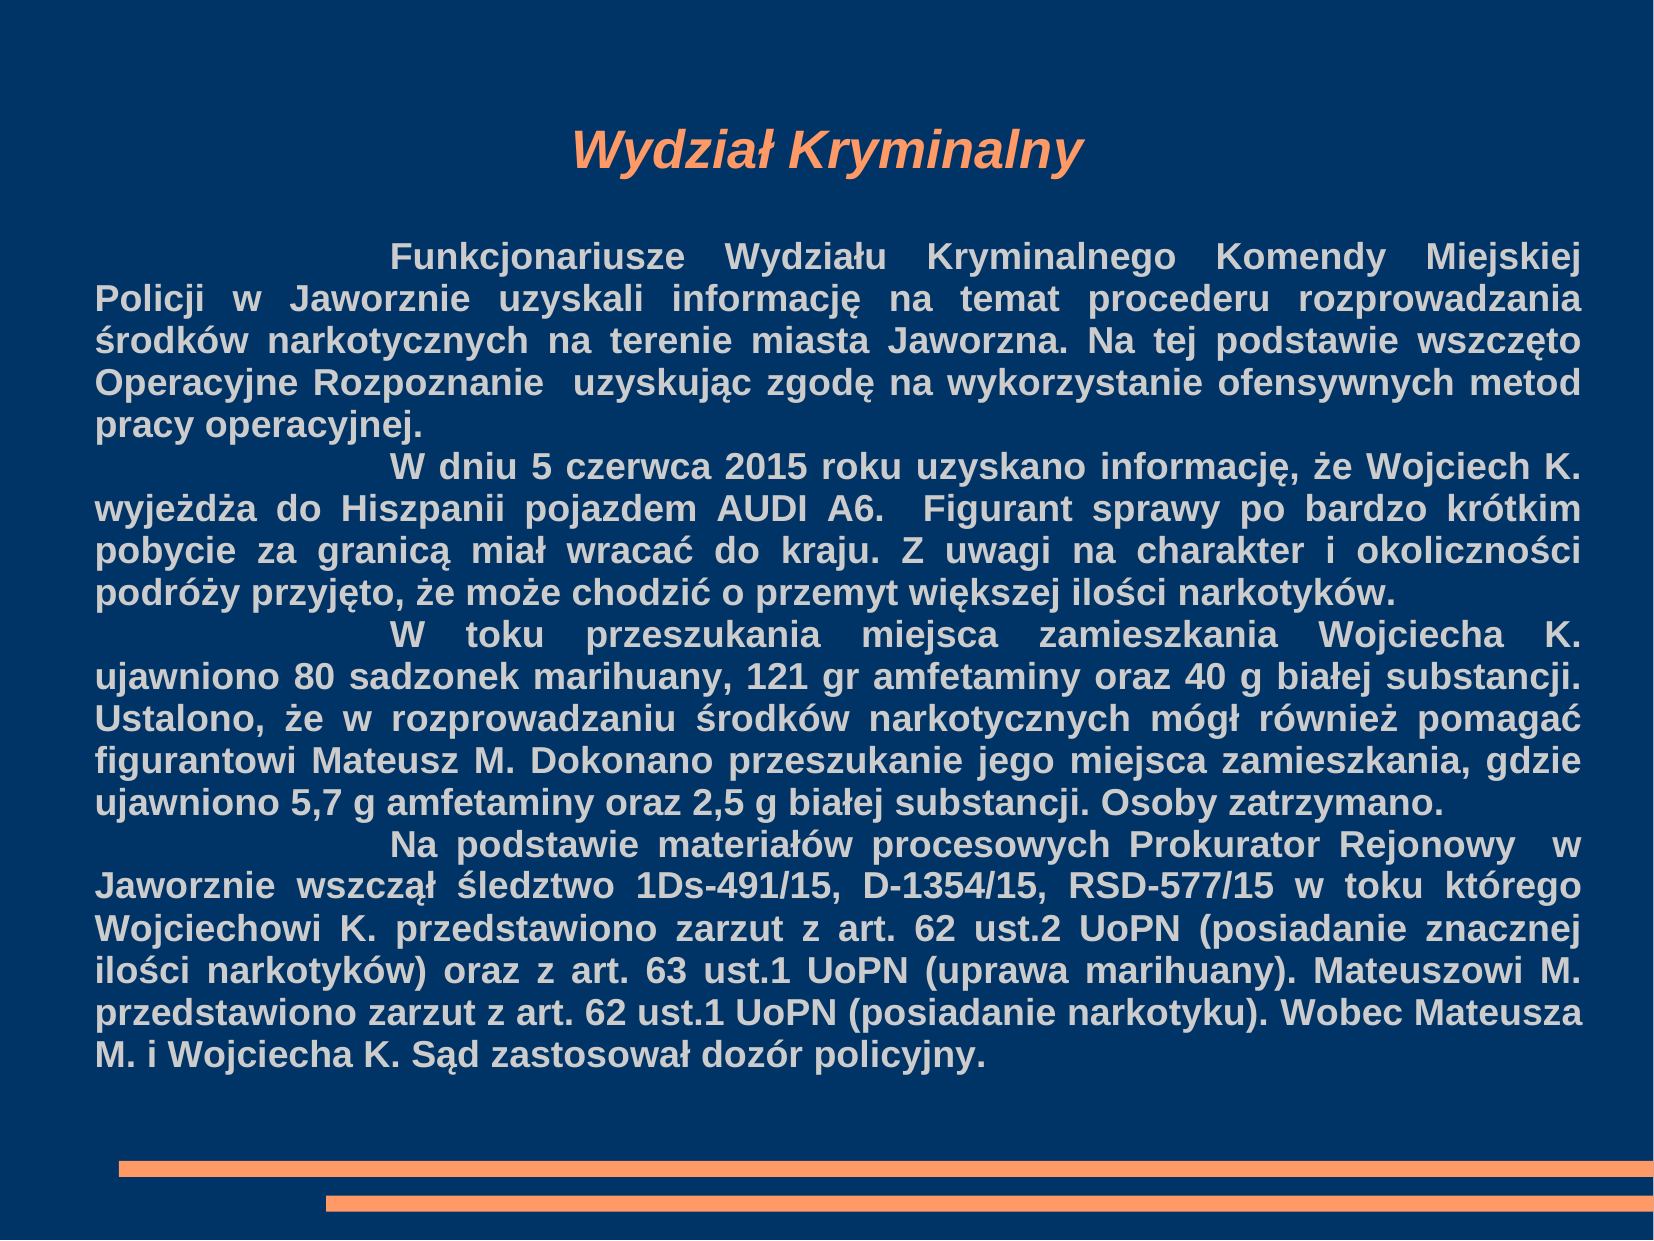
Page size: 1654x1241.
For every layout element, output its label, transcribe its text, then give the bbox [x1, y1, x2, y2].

subtitle Funkcjonariusze Wydziału Kryminalnego Komendy Miejskiej Policji w Jaworznie uzyskali informację na temat procederu rozprowadzania środków narkotycznych na terenie miasta Jaworzna. Na tej podstawie wszczęto Operacyjne Rozpoznanie uzyskując zgodę na wykorzystanie ofensywnych metod pracy operacyjnej. W dniu 5 czerwca 2015 roku uzyskano informację, że Wojciech K. wyjeżdża do Hiszpanii pojazdem AUDI A6. Figurant sprawy po bardzo krótkim pobycie za granicą miał wracać do kraju. Z uwagi na charakter i okoliczności podróży przyjęto, że może chodzić o przemyt większej ilości narkotyków. W toku przeszukania miejsca zamieszkania Wojciecha K. ujawniono 80 sadzonek marihuany, 121 gr amfetaminy oraz 40 g białej substancji. Ustalono, że w rozprowadzaniu środków narkotycznych mógł również pomagać figurantowi Mateusz M. Dokonano przeszukanie jego miejsca zamieszkania, gdzie ujawniono 5,7 g amfetaminy oraz 2,5 g białej substancji. Osoby zatrzymano. Na podstawie materiałów procesowych Prokurator Rejonowy w Jaworznie wszczął śledztwo 1Ds-491/15, D-1354/15, RSD-577/15 w toku którego Wojciechowi K. przedstawiono zarzut z art. 62 ust.2 UoPN (posiadanie znacznej ilości narkotyków) oraz z art. 63 ust.1 UoPN (uprawa marihuany). Mateuszowi M. przedstawiono zarzut z art. 62 ust.1 UoPN (posiadanie narkotyku). Wobec Mateusza M. i Wojciecha K. Sąd zastosował dozór policyjny. [94, 179, 1583, 1168]
title Wydział Kryminalny [121, 46, 1534, 179]
